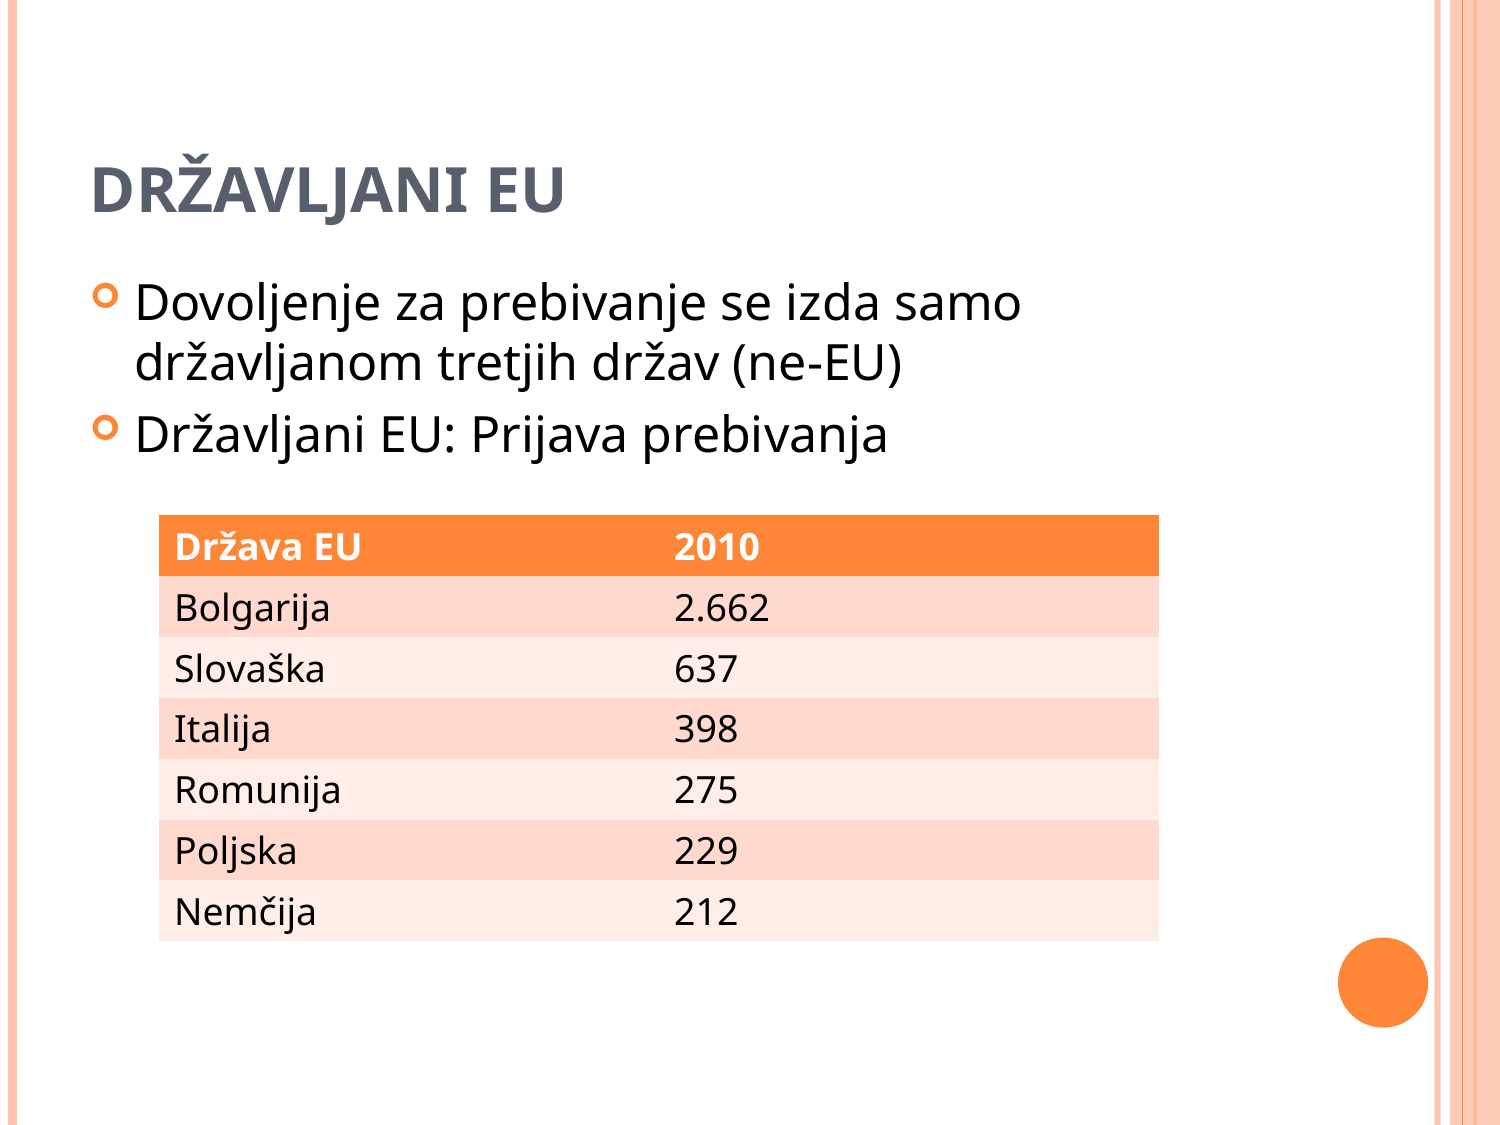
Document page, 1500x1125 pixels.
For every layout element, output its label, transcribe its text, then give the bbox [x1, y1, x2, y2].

table_cell Nemčija [159, 880, 659, 941]
table_cell 398 [659, 698, 1159, 759]
table_cell 229 [659, 820, 1159, 880]
table_cell Italija [159, 698, 659, 759]
table_cell Slovaška [159, 637, 659, 698]
table_header Država EU [159, 515, 659, 576]
table_cell Poljska [159, 820, 659, 880]
list Dovoljenje za prebivanje se izda samo državljanom tretjih držav (ne-EU) Državljani EU: Prijava prebivanja [74, 262, 1300, 1063]
table_cell 2.662 [659, 576, 1159, 637]
table_cell 275 [659, 759, 1159, 820]
table_header 2010 [659, 515, 1159, 576]
table_cell Bolgarija [159, 576, 659, 637]
table_cell 212 [659, 880, 1159, 941]
title DRŽAVLJANI EU [74, 44, 1300, 233]
table_cell Romunija [159, 759, 659, 820]
table_cell 637 [659, 637, 1159, 698]
